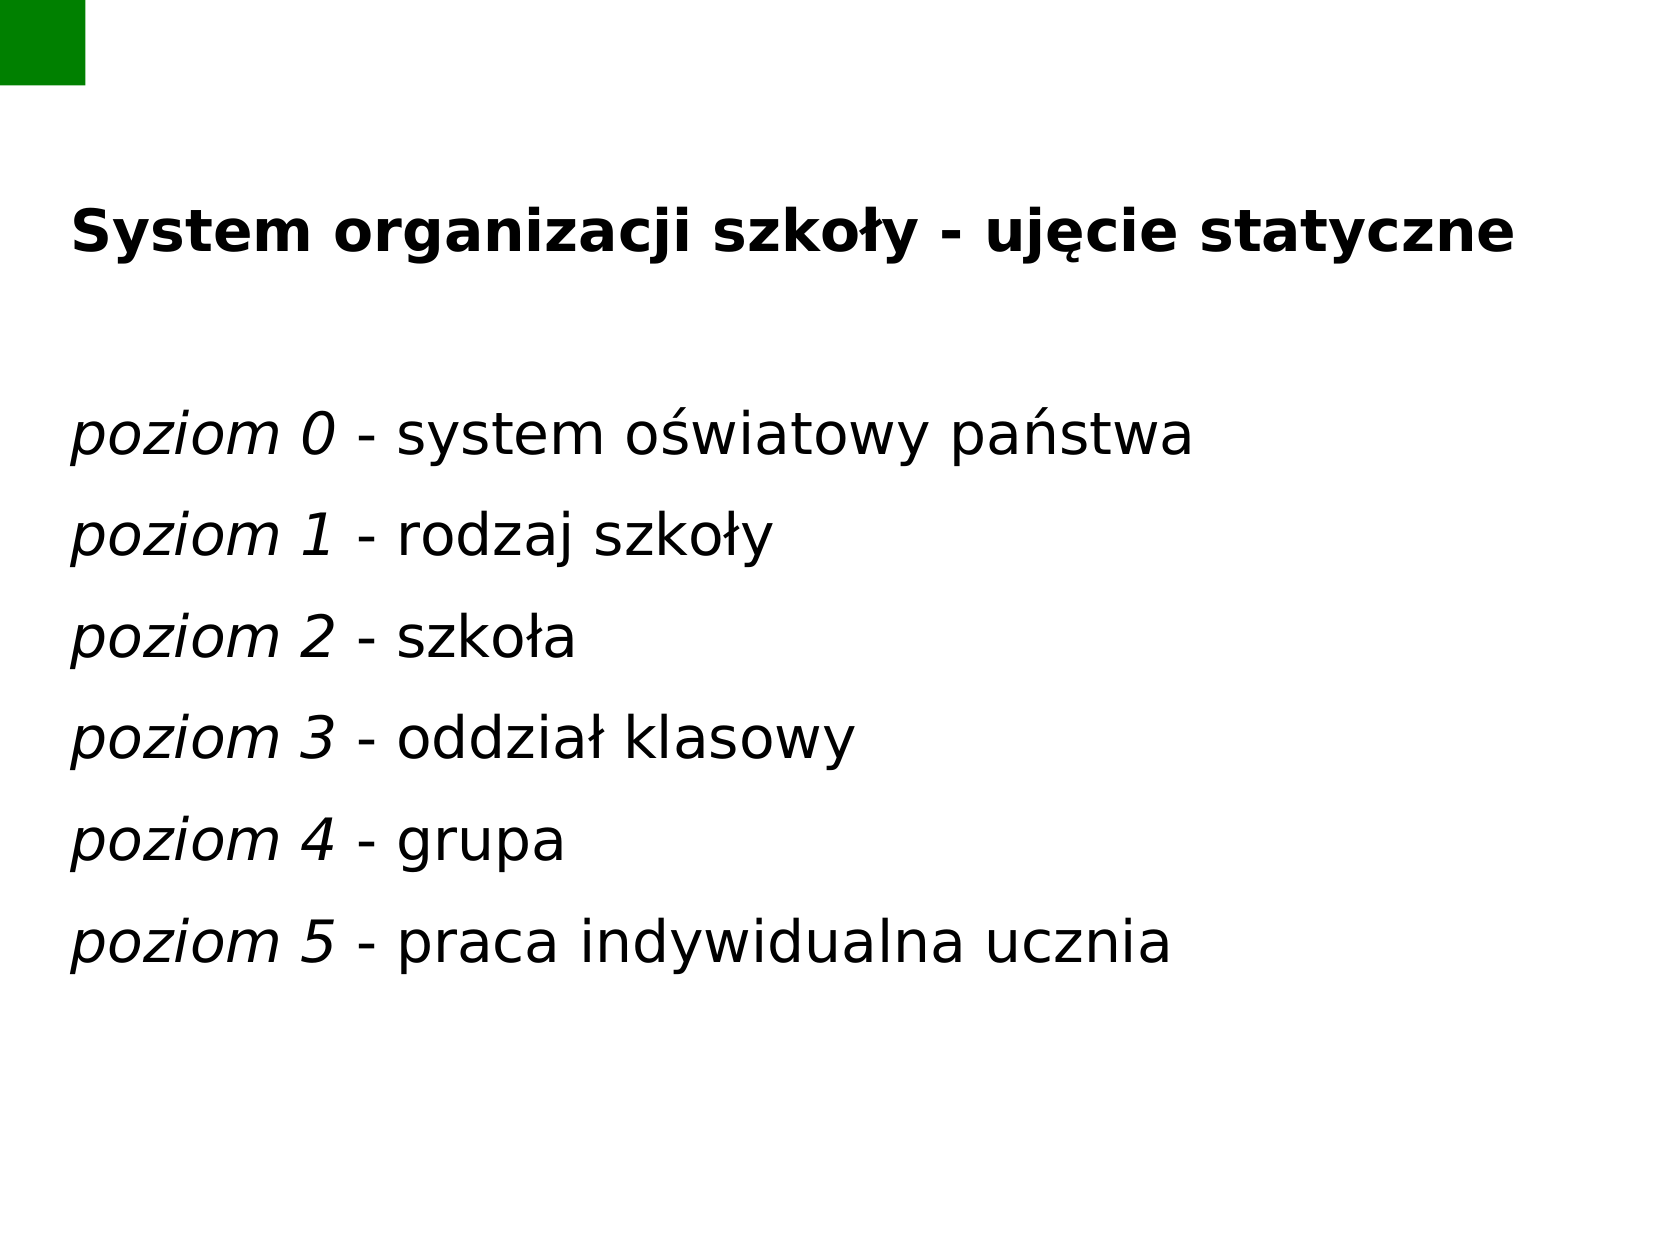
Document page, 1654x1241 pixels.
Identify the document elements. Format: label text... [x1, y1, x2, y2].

text_box [0, 0, 86, 86]
text_box System organizacji szkoły - ujęcie statyczne poziom 0 - system oświatowy państwa poziom 1 - rodzaj szkoły poziom 2 - szkoła poziom 3 - oddział klasowy poziom 4 - grupa poziom 5 - praca indywidualna ucznia [56, 155, 1532, 950]
